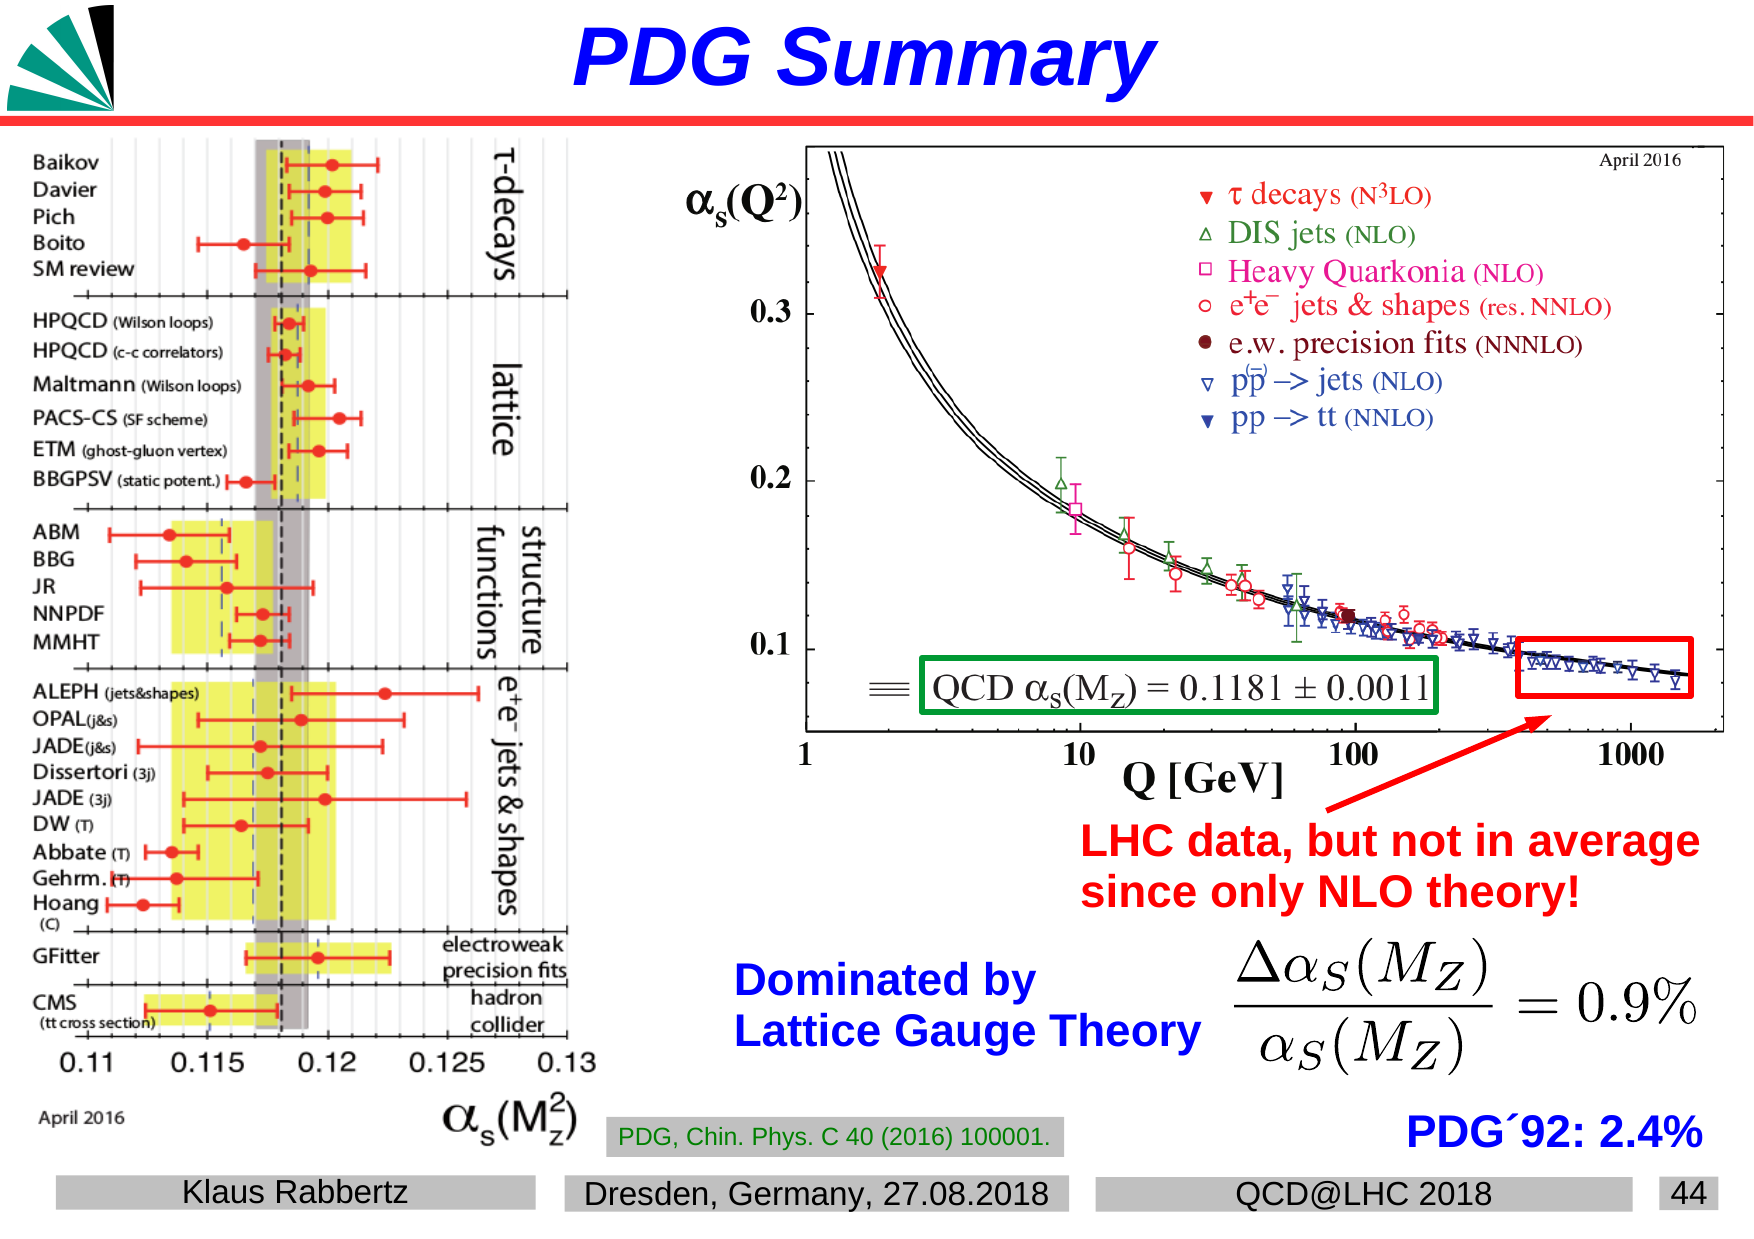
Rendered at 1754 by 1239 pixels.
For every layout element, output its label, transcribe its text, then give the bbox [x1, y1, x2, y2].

text_box PDG, Chin. Phys. C 40 (2016) 100001. [606, 1116, 1065, 1157]
text_box [1234, 937, 1700, 1076]
text_box PDG´92: 2.4% [1394, 1100, 1716, 1164]
picture [676, 132, 1745, 807]
title PDG Summary [123, 0, 1606, 114]
text_box Dominated by Lattice Gauge Theory [721, 948, 1215, 1063]
picture [23, 136, 603, 1163]
picture [7, 5, 114, 112]
text_box LHC data, but not in average since only NLO theory! [1068, 808, 1721, 924]
